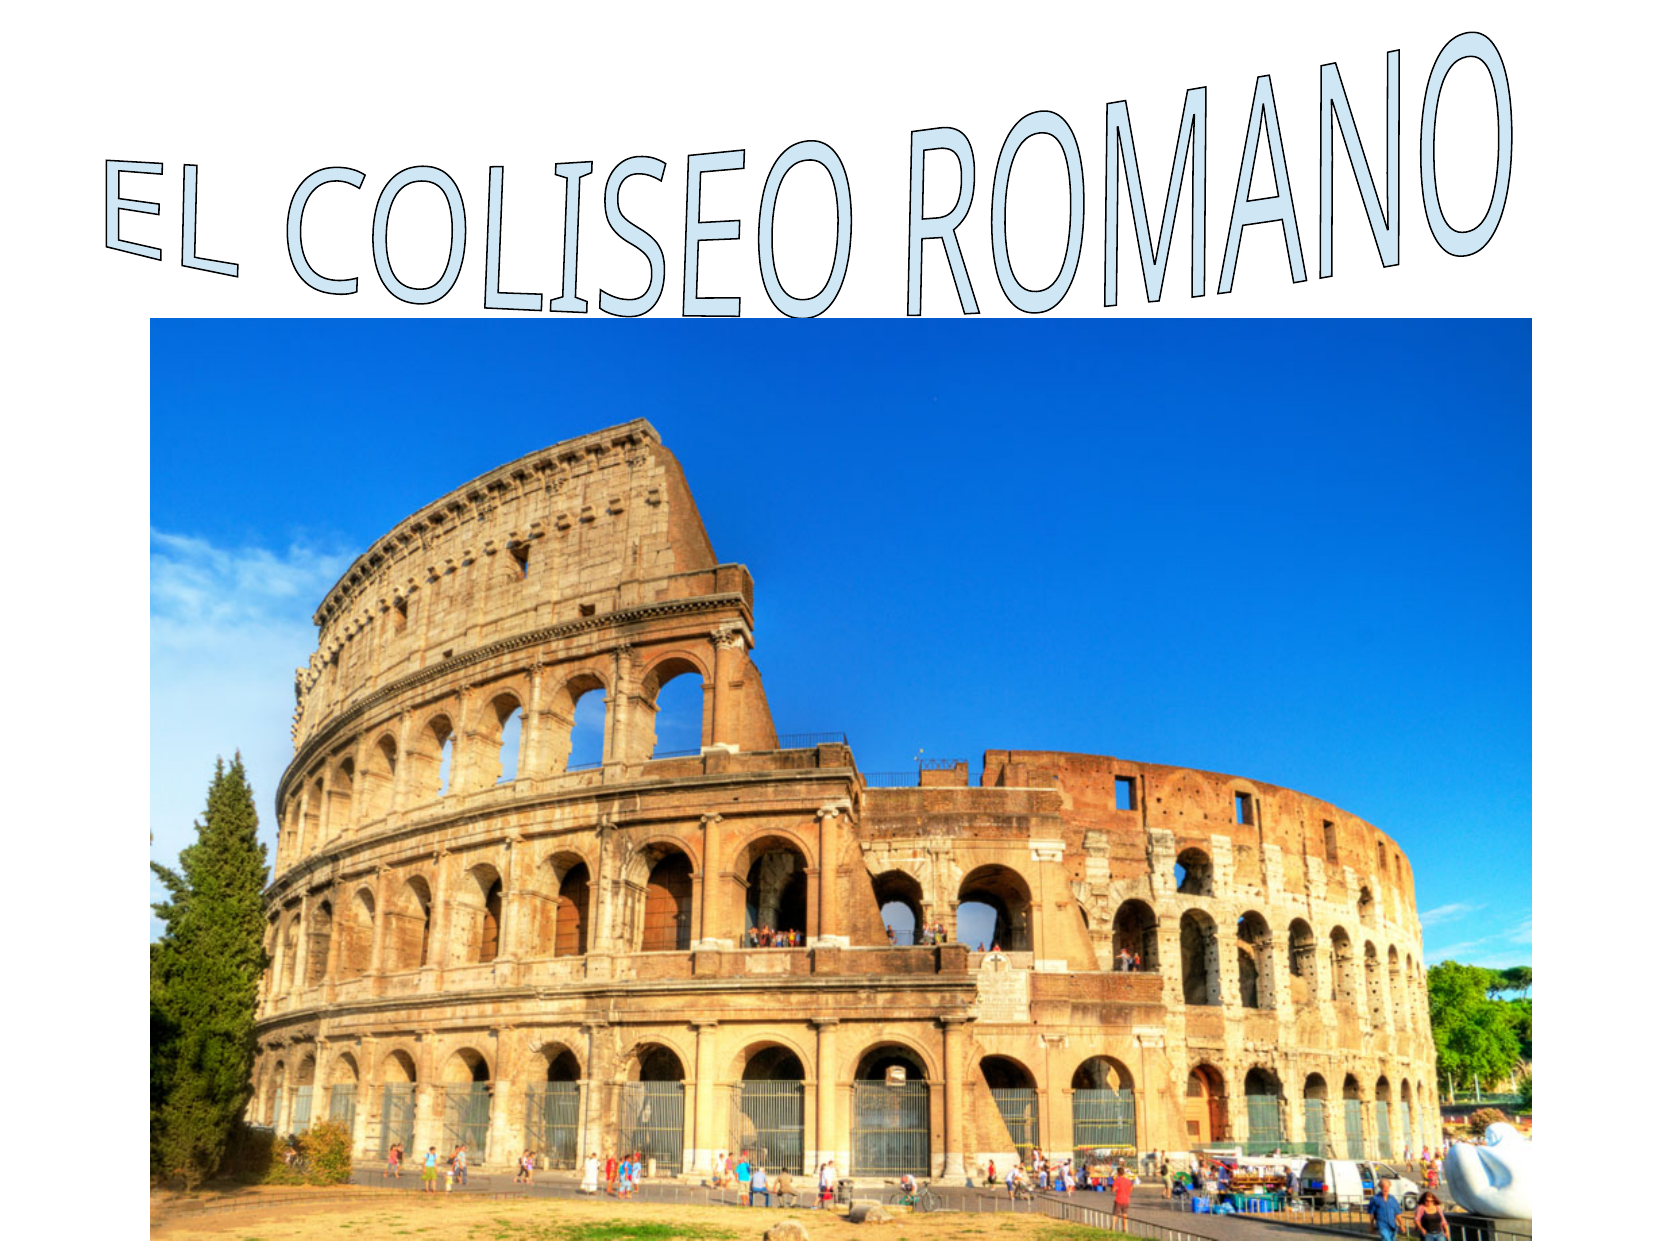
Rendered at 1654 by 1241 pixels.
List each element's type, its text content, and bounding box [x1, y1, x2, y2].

text_box EL COLISEO ROMANO [550, 161, 593, 313]
text_box EL COLISEO ROMANO [991, 111, 1084, 313]
text_box EL COLISEO ROMANO [907, 127, 980, 316]
text_box EL COLISEO ROMANO [182, 164, 238, 277]
text_box EL COLISEO ROMANO [372, 166, 466, 304]
text_box EL COLISEO ROMANO [1217, 75, 1307, 294]
text_box EL COLISEO ROMANO [1420, 32, 1512, 257]
text_box EL COLISEO ROMANO [683, 149, 745, 317]
text_box EL COLISEO ROMANO [1320, 49, 1400, 279]
text_box EL COLISEO ROMANO [758, 140, 852, 318]
text_box EL COLISEO ROMANO [106, 160, 163, 261]
picture [150, 318, 1532, 1241]
text_box EL COLISEO ROMANO [599, 156, 666, 317]
text_box EL COLISEO ROMANO [1104, 86, 1206, 307]
text_box EL COLISEO ROMANO [484, 166, 542, 311]
text_box EL COLISEO ROMANO [287, 167, 366, 295]
